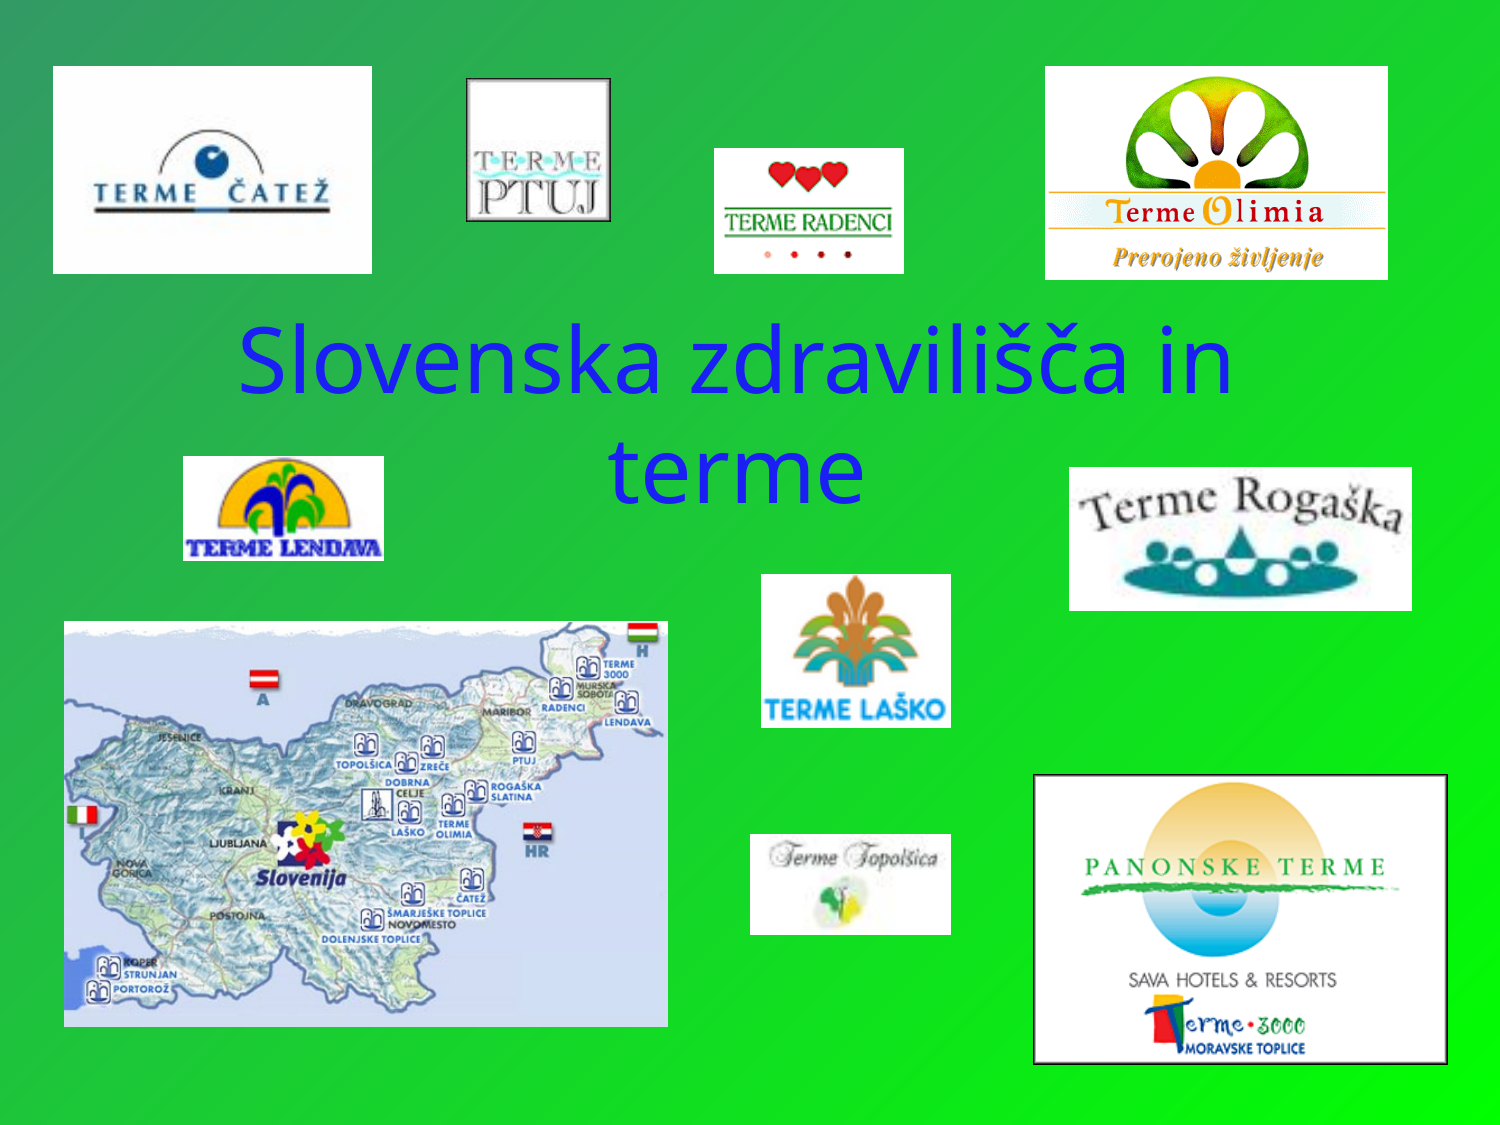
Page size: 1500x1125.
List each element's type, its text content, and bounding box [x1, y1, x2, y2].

picture [750, 834, 951, 935]
title Slovenska zdravilišča in terme [100, 290, 1376, 532]
picture [1069, 467, 1412, 611]
picture [1033, 774, 1448, 1065]
picture [64, 621, 668, 1027]
picture [761, 574, 951, 728]
picture [1045, 66, 1388, 280]
picture [183, 456, 384, 561]
picture [466, 78, 611, 222]
picture [53, 66, 372, 274]
picture [714, 148, 904, 274]
